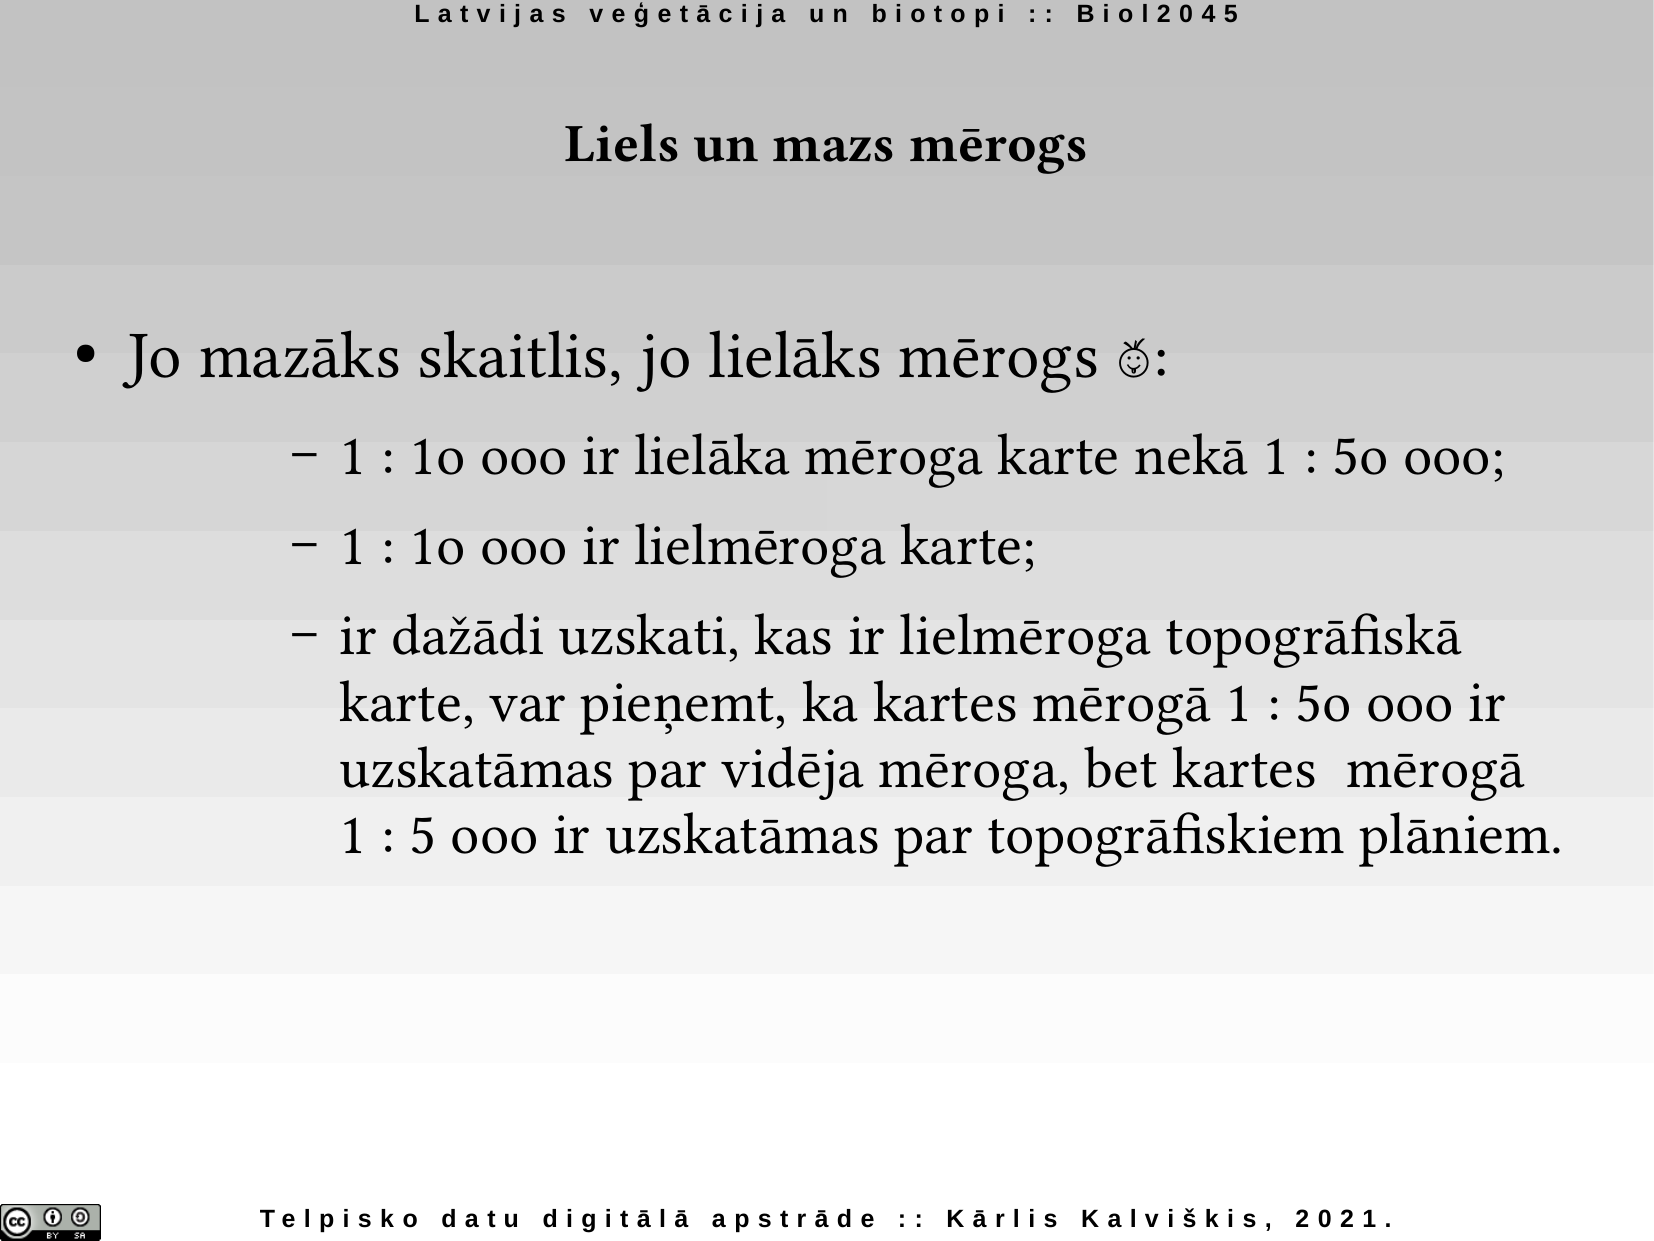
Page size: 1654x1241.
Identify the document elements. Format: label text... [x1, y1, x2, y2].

list Jo mazāks skaitlis, jo lielāks mērogs ☺: 1 : 1o ooo ir lielāka mēroga karte nekā 1 : 5o ooo; 1 : 1o ooo ir lielmēroga karte; ir dažādi uzskati, kas ir lielmēroga topogrāfiskā karte, var pieņemt, ka kartes mērogā 1 : 5o ooo ir uzskatāmas par vidēja mēroga, bet kartes mērogā 1 : 5 ooo ir uzskatāmas par topogrāfiskiem plāniem. [56, 317, 1600, 1175]
picture [0, 287, 1654, 1241]
title Liels un mazs mērogs [0, 1, 1654, 287]
